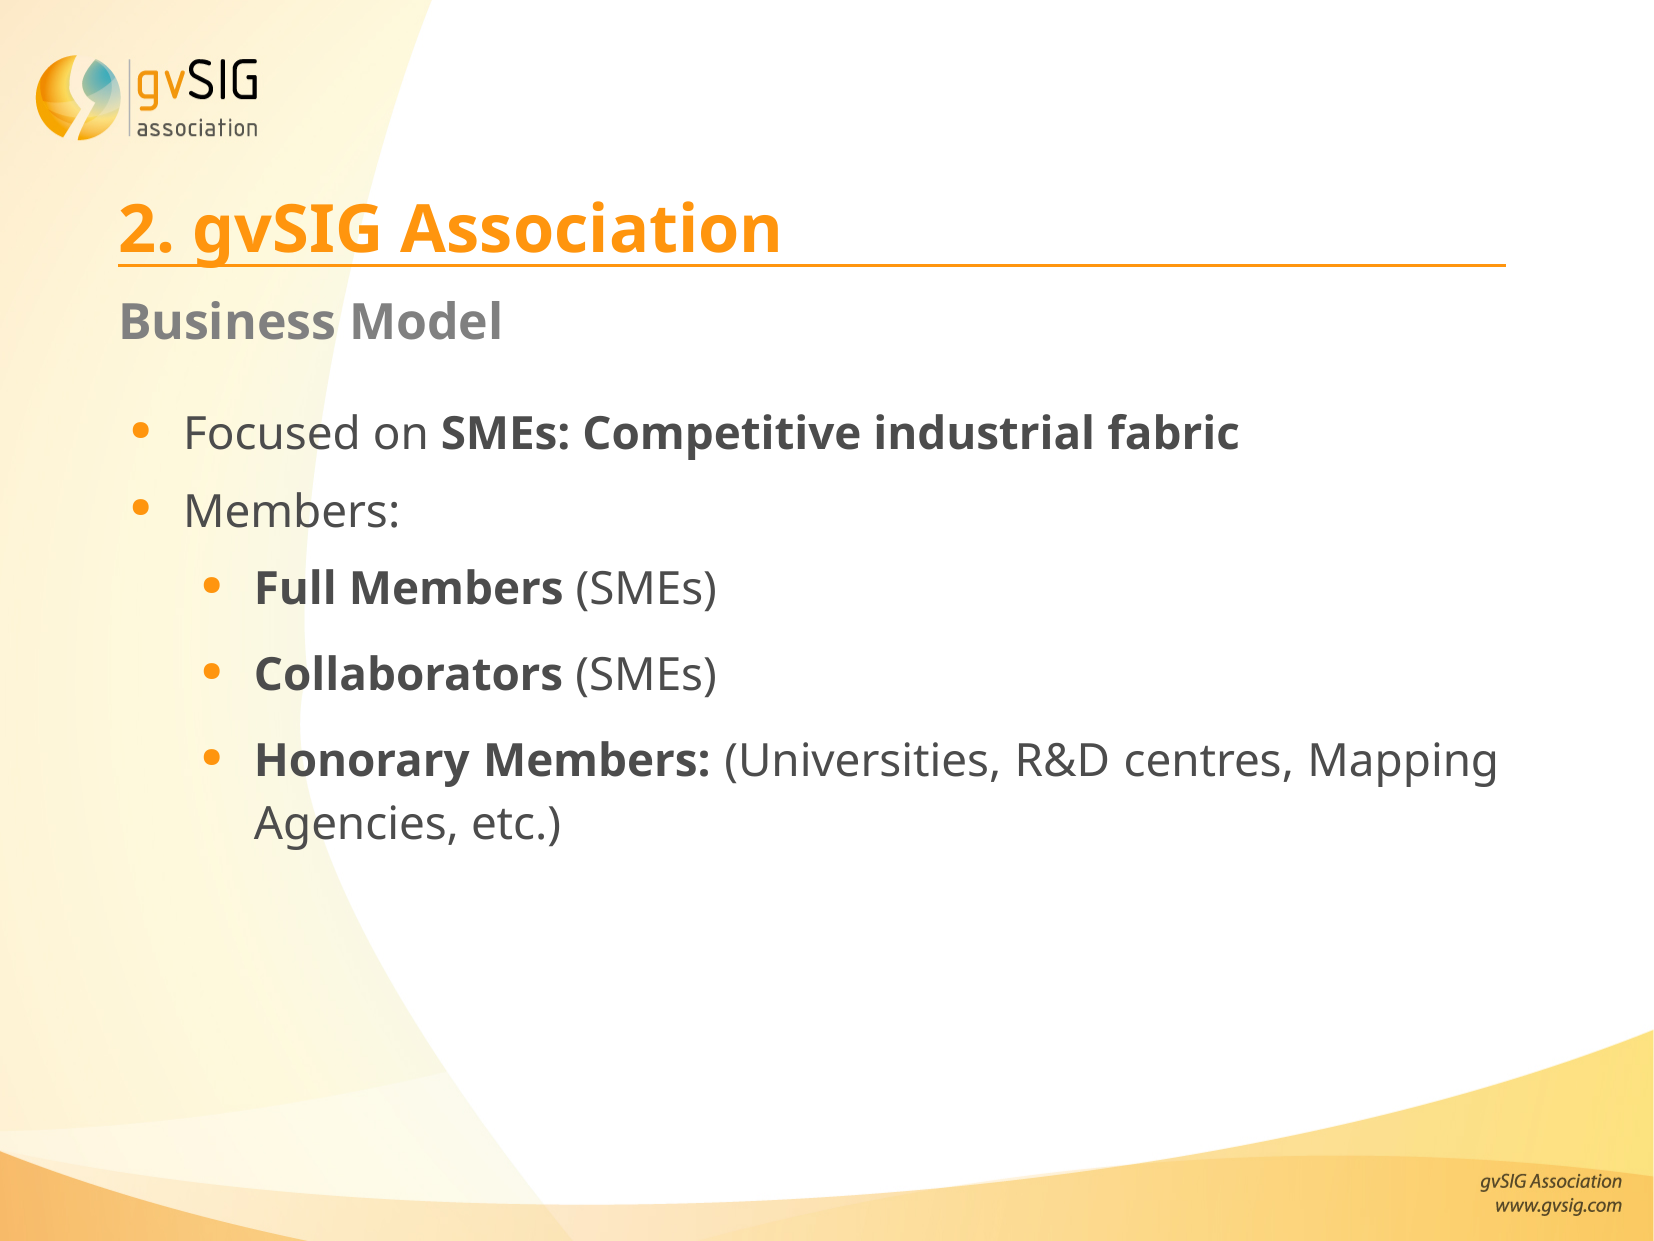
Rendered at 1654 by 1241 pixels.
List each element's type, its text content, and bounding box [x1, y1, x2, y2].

list Focused on SMEs: Competitive industrial fabric Members: Full Members (SMEs) Collaborators (SMEs) Honorary Members: (Universities, R&D centres, Mapping Agencies, etc.) [112, 323, 1501, 1149]
picture [0, 0, 1654, 1241]
title 2. gvSIG Association [118, 177, 1607, 276]
title Business Model [118, 276, 1388, 365]
